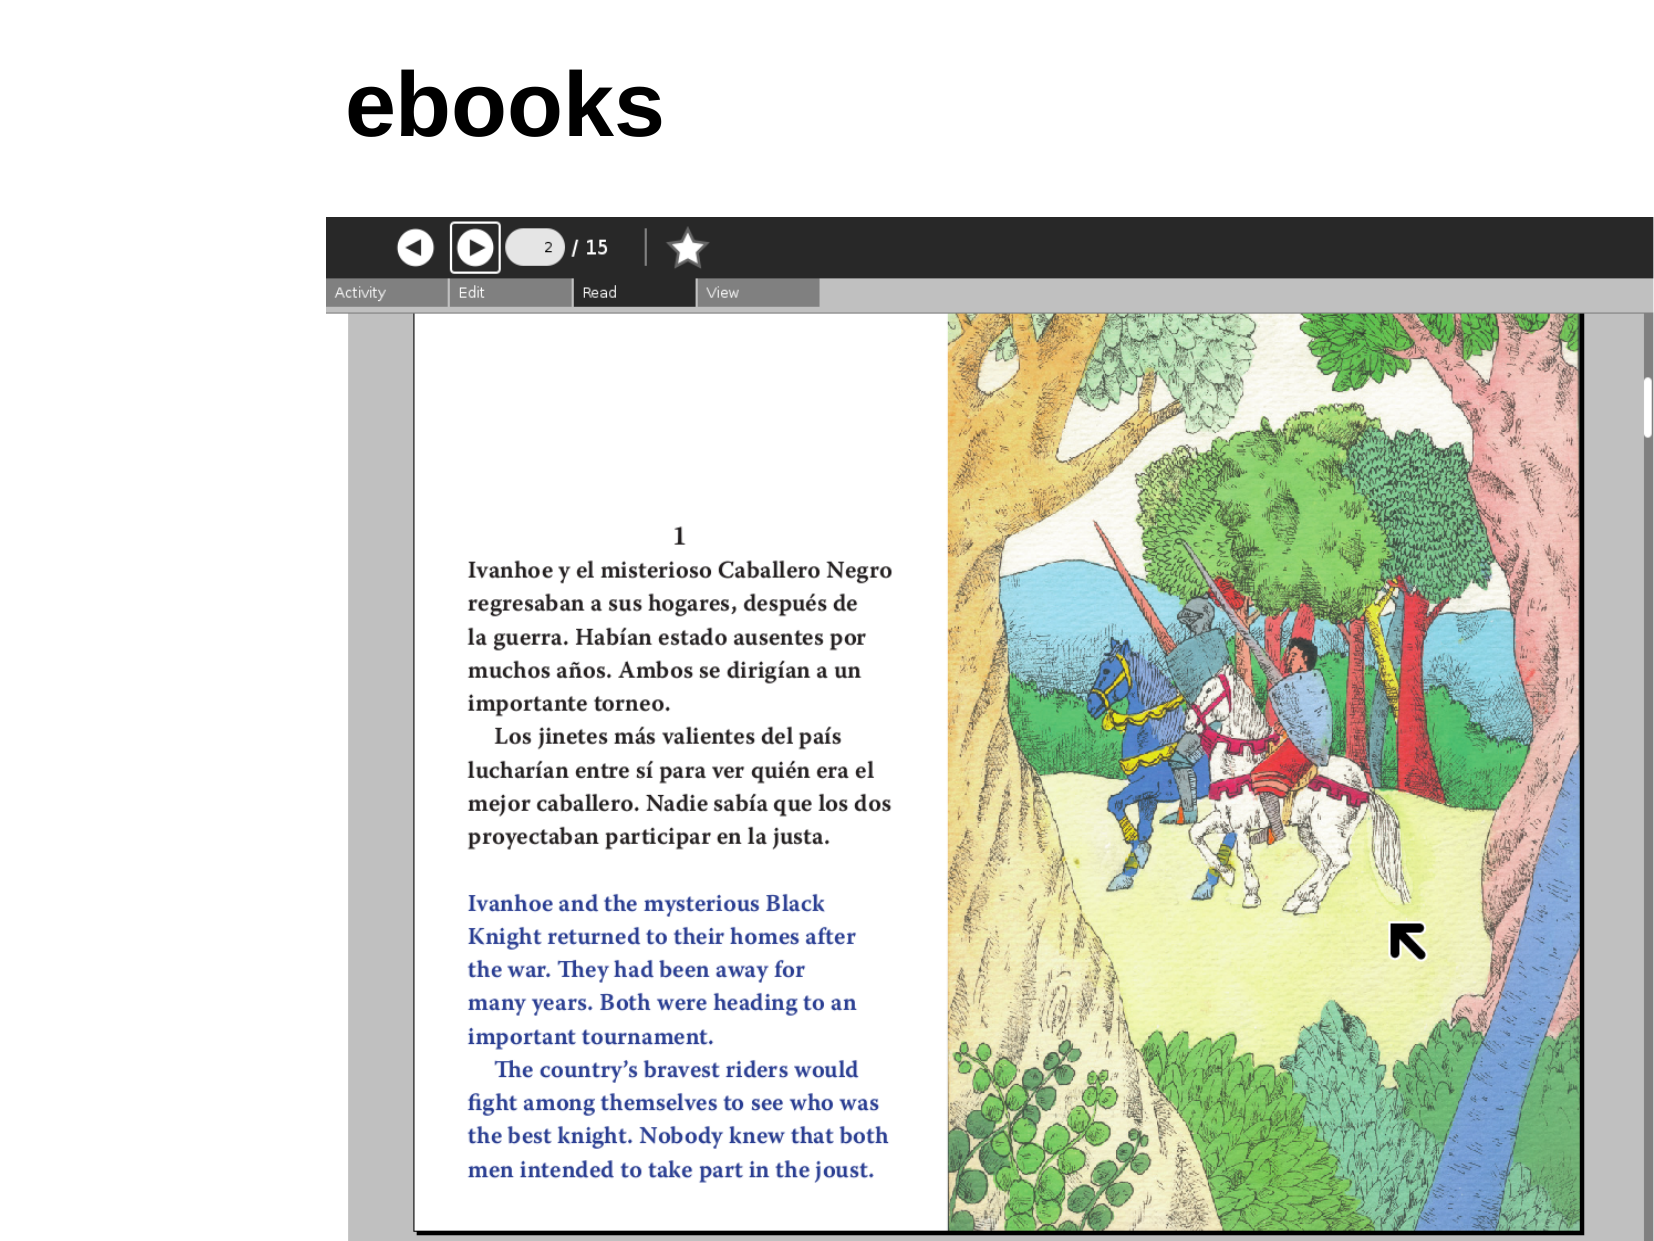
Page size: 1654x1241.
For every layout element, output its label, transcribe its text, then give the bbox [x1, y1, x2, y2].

picture [326, 217, 1654, 1241]
title ebooks [345, 0, 1654, 211]
